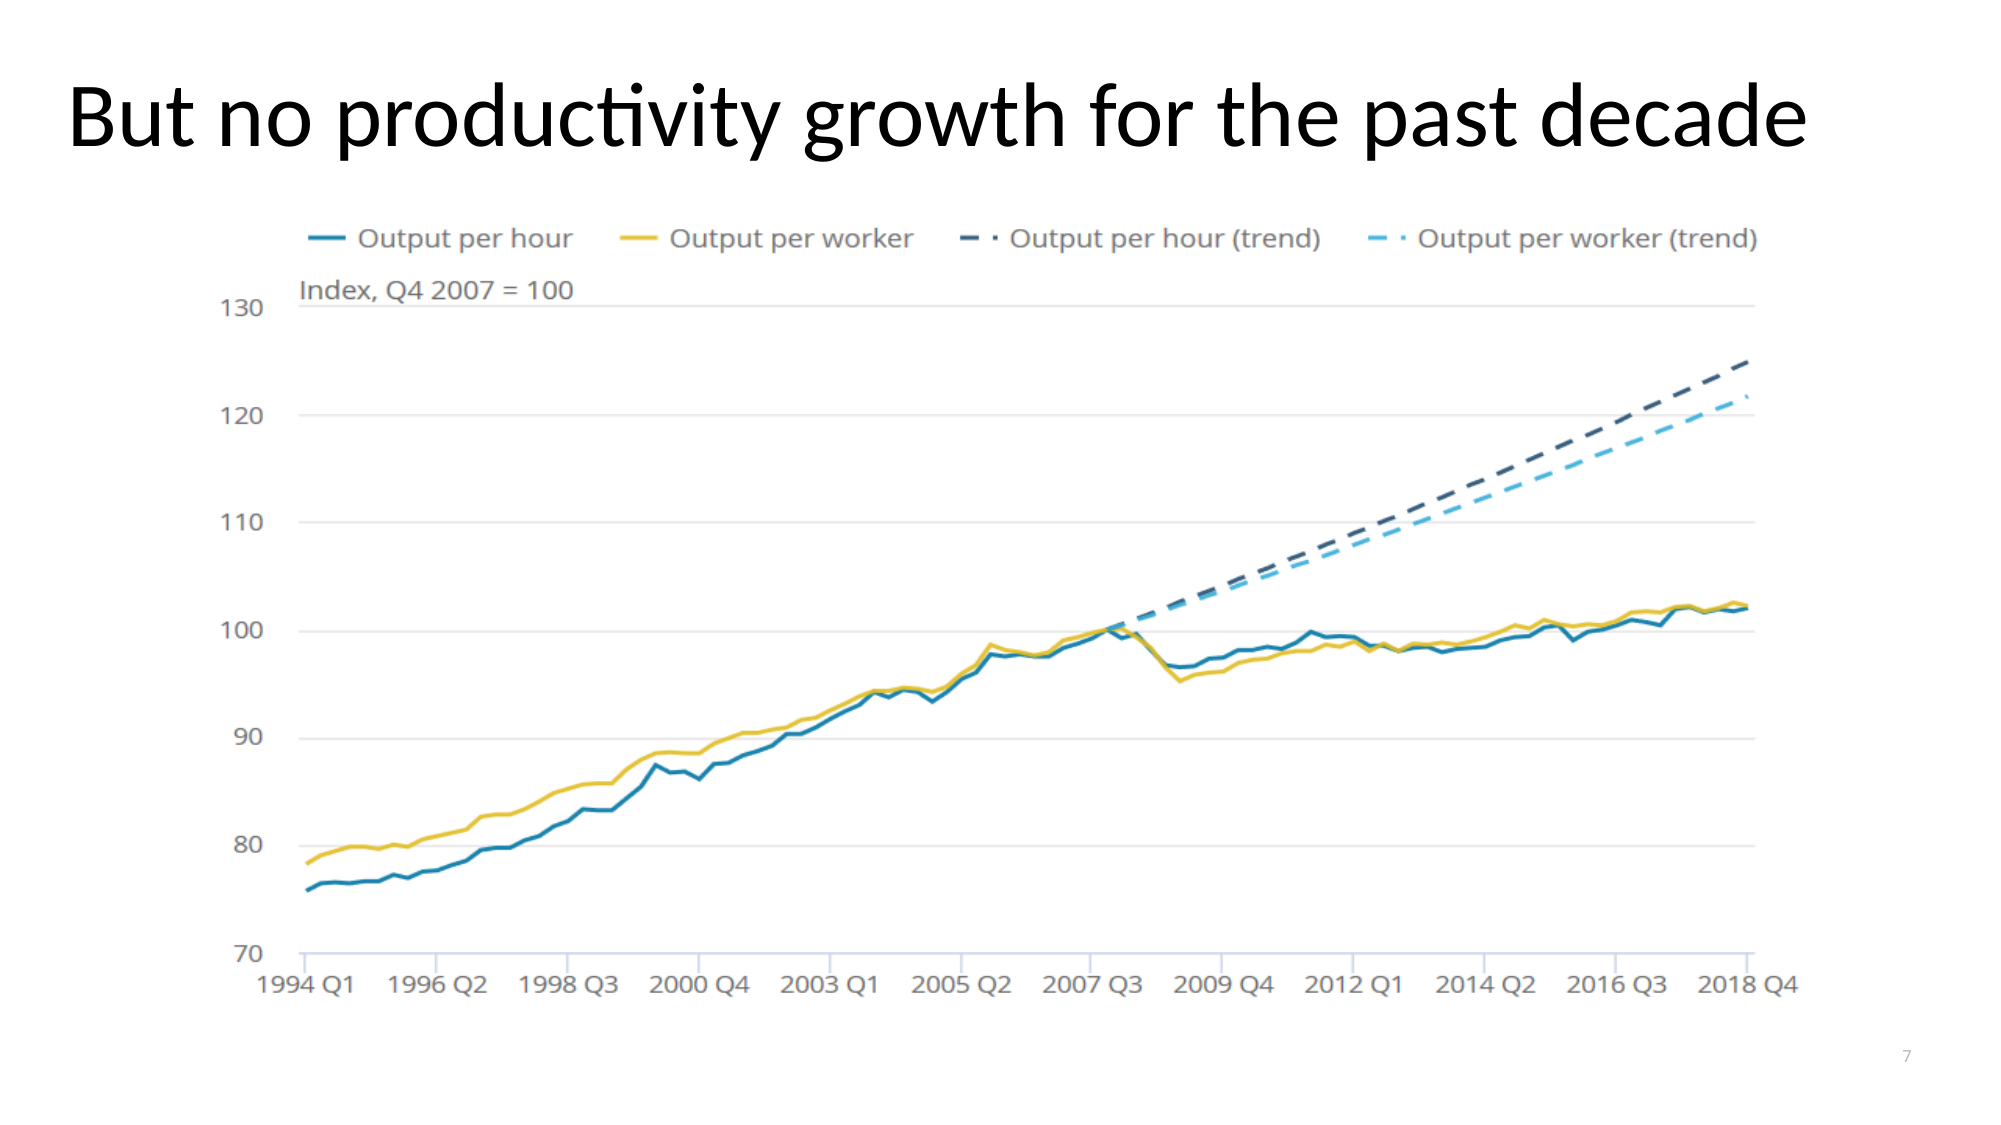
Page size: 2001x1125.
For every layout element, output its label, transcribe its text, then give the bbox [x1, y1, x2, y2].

text_box [1887, 1038, 1967, 1071]
title But no productivity growth for the past decade [52, 59, 1863, 164]
picture [174, 200, 1825, 1021]
